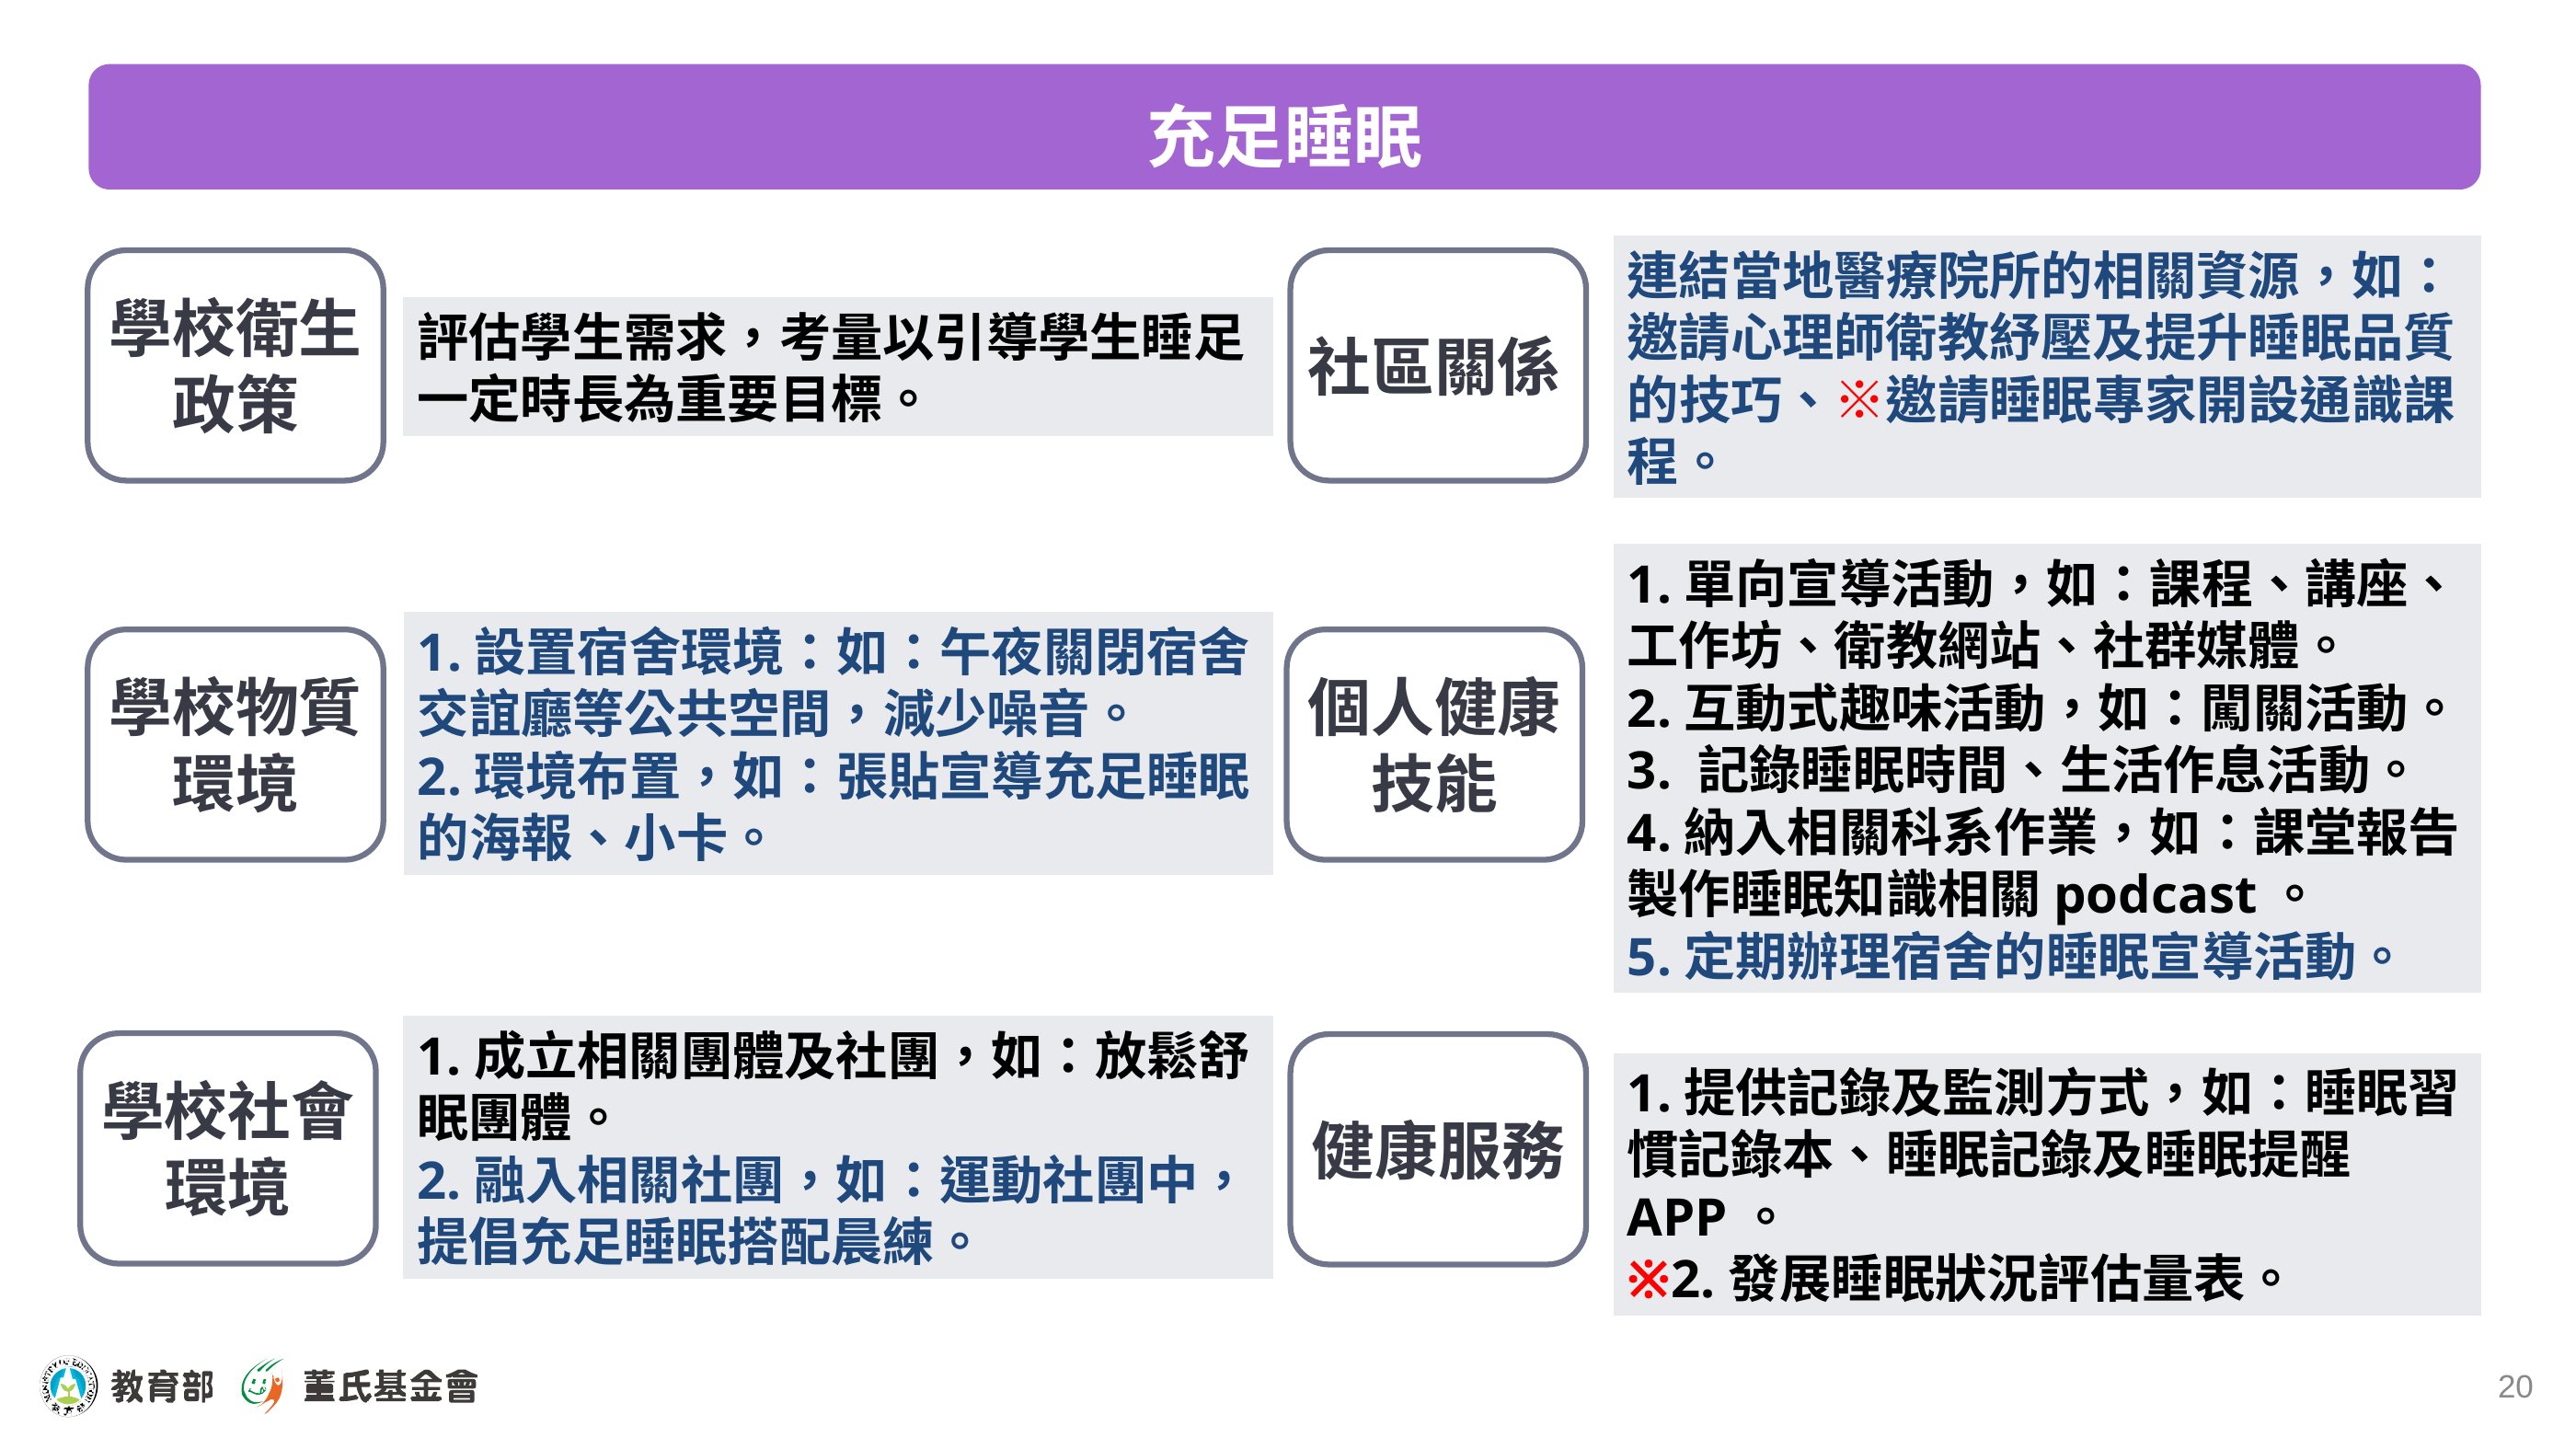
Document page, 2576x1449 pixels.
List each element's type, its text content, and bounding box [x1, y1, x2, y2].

text_box 1.提供記錄及監測方式，如：睡眠習慣記錄本、睡眠記錄及睡眠提醒APP。 ※2.發展睡眠狀況評估量表。 [1614, 1053, 2481, 1316]
text_box 學校物質環境 [87, 661, 384, 826]
text_box 20 [2484, 1350, 2555, 1420]
text_box 充足睡眠 [88, 63, 2481, 190]
text_box 個人健康技能 [1287, 661, 1582, 826]
text_box 評估學生需求，考量以引導學生睡足一定時長為重要目標。 [403, 297, 1273, 436]
text_box 1.設置宿舍環境：如：午夜關閉宿舍交誼廳等公共空間，減少噪音。 2.環境布置，如：張貼宣導充足睡眠的海報、小卡。 [404, 612, 1273, 875]
text_box 健康服務 [1291, 1104, 1586, 1194]
text_box 1.成立相關團體及社團，如：放鬆舒眠團體。 2.融入相關社團，如：運動社團中，提倡充足睡眠搭配晨練。 [403, 1016, 1273, 1279]
text_box 學校衛生政策 [87, 282, 384, 447]
text_box 1.單向宣導活動，如：課程、講座、工作坊、衛教網站、社群媒體。 2.互動式趣味活動，如：闖關活動。 3. 記錄睡眠時間、生活作息活動。 4.納入相關科系作業，如：課堂報告製作睡眠知識相關podcast。 5.定期辦理宿舍的睡眠宣導活動。 [1614, 544, 2481, 993]
text_box 社區關係 [1287, 320, 1582, 410]
text_box 連結當地醫療院所的相關資源，如：邀請心理師衛教紓壓及提升睡眠品質的技巧、※邀請睡眠專家開設通識課程。 [1614, 236, 2481, 498]
text_box 學校社會環境 [80, 1064, 376, 1230]
